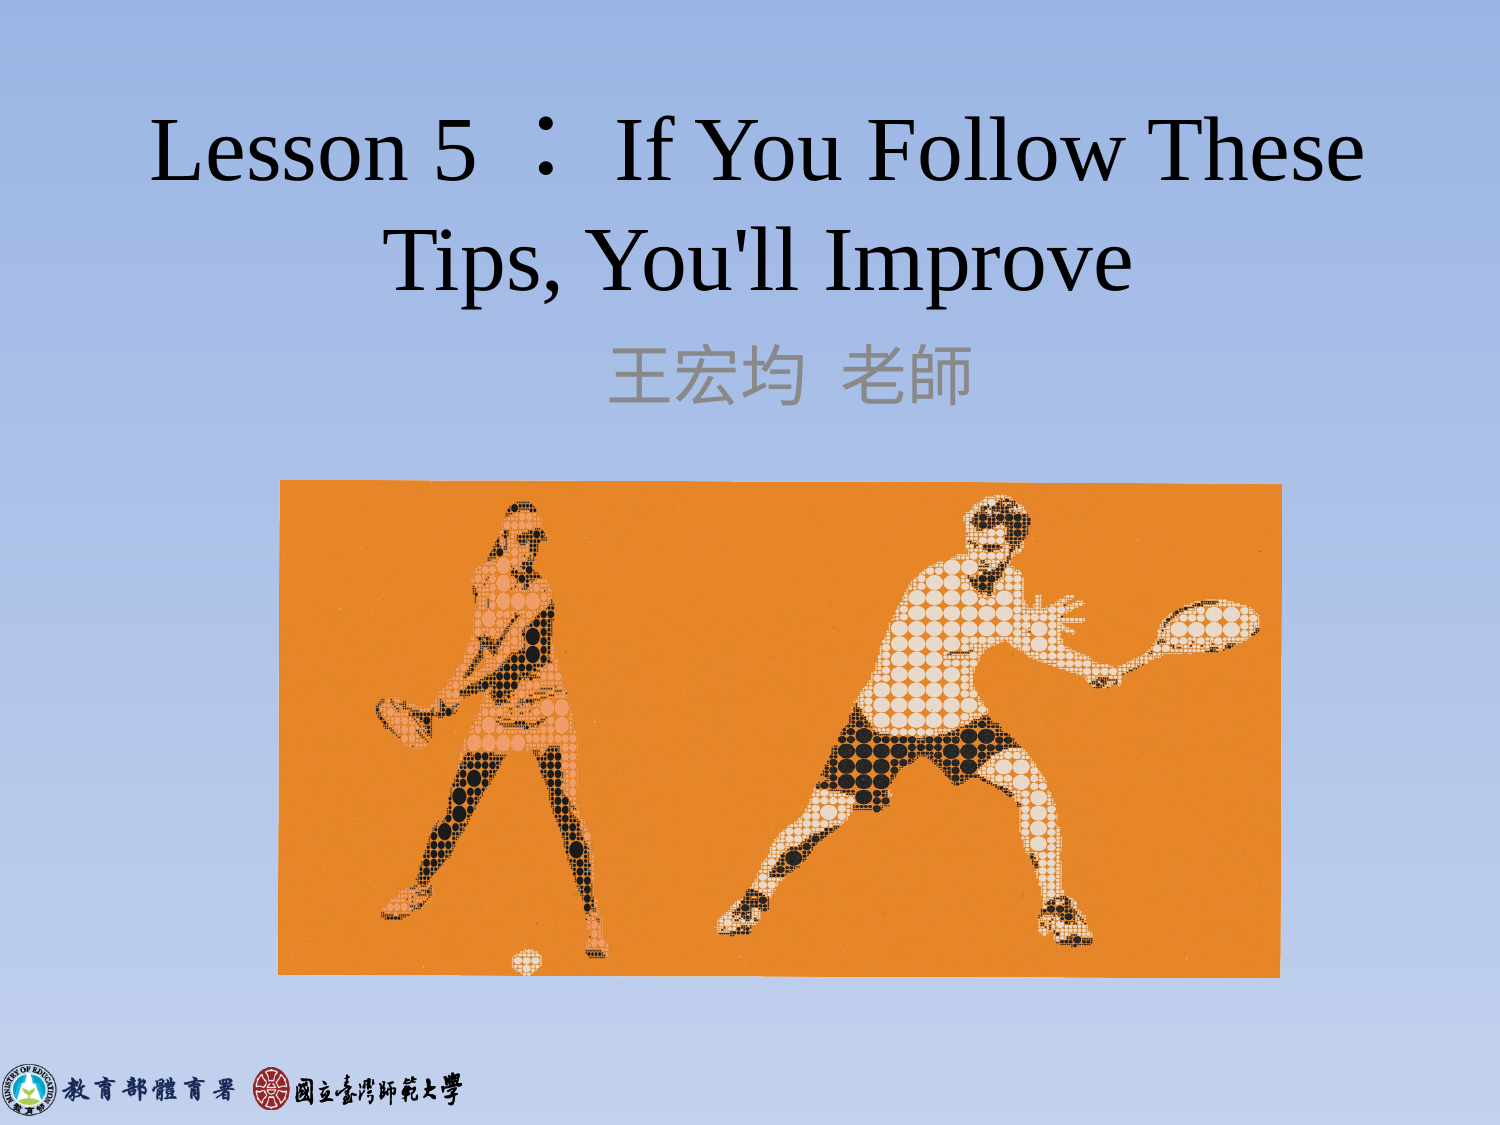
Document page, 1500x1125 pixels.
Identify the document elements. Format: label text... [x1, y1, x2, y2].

text_box 王宏均 老師 [265, 326, 1316, 433]
picture [0, 1051, 243, 1125]
picture [203, 467, 1282, 978]
title Lesson 5：If You Follow These Tips, You'll Improve [121, 78, 1397, 320]
picture [253, 1067, 462, 1110]
